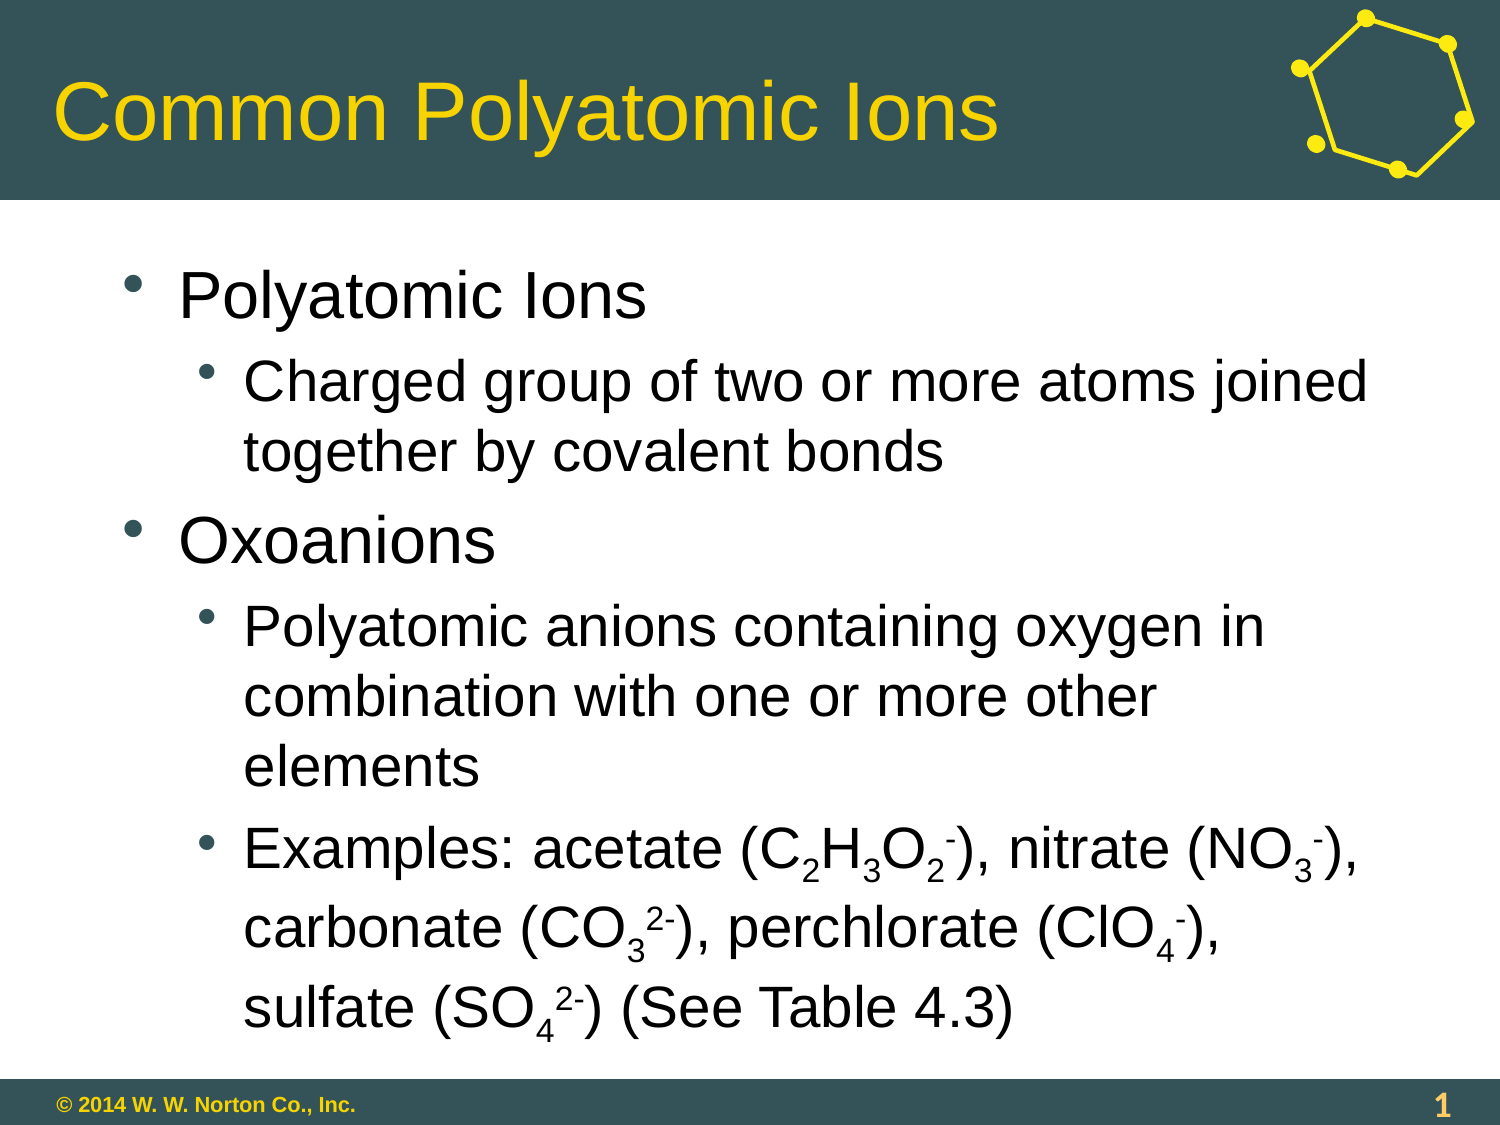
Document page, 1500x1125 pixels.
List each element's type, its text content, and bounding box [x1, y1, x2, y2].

slide_number <number> [1417, 1076, 1468, 1125]
list Polyatomic Ions Charged group of two or more atoms joined together by covalent bonds Oxoanions Polyatomic anions containing oxygen in combination with one or more other elements Examples: acetate (C2H3O2-), nitrate (NO3-), carbonate (CO32-), perchlorate (ClO4-), sulfate (SO42-) (See Table 4.3) [107, 244, 1407, 950]
title Common Polyatomic Ions [37, 19, 1118, 195]
